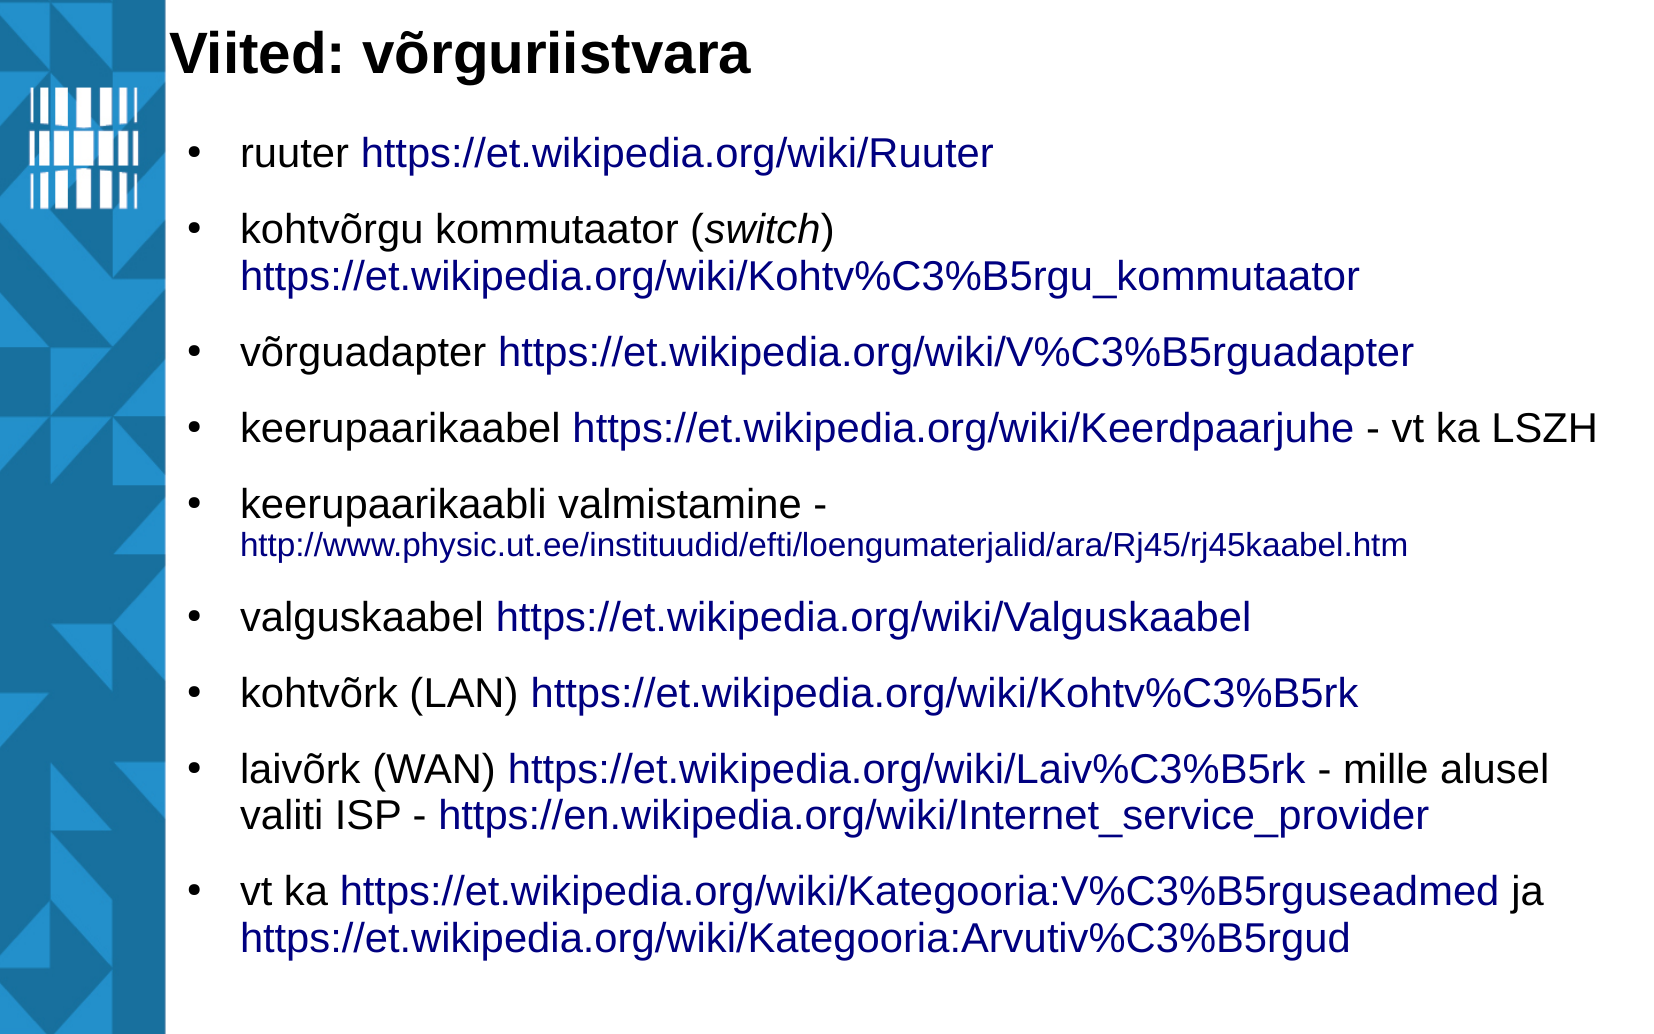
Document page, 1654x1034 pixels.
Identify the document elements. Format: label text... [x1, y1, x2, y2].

title Viited: võrguriistvara [169, 11, 1571, 95]
list ruuter https://et.wikipedia.org/wiki/Ruuter kohtvõrgu kommutaator (switch) https://et.wikipedia.org/wiki/Kohtv%C3%B5rgu_kommutaator võrguadapter https://et.wikipedia.org/wiki/V%C3%B5rguadapter keerupaarikaabel https://et.wikipedia.org/wiki/Keerdpaarjuhe - vt ka LSZH keerupaarikaabli valmistamine - http://www.physic.ut.ee/instituudid/efti/loengumaterjalid/ara/Rj45/rj45kaabel.htm valguskaabel https://et.wikipedia.org/wiki/Valguskaabel kohtvõrk (LAN) https://et.wikipedia.org/wiki/Kohtv%C3%B5rk laivõrk (WAN) https://et.wikipedia.org/wiki/Laiv%C3%B5rk - mille alusel valiti ISP - https://en.wikipedia.org/wiki/Internet_service_provider vt ka https://et.wikipedia.org/wiki/Kategooria:V%C3%B5rguseadmed ja https://et.wikipedia.org/wiki/Kategooria:Arvutiv%C3%B5rgud [169, 129, 1630, 997]
